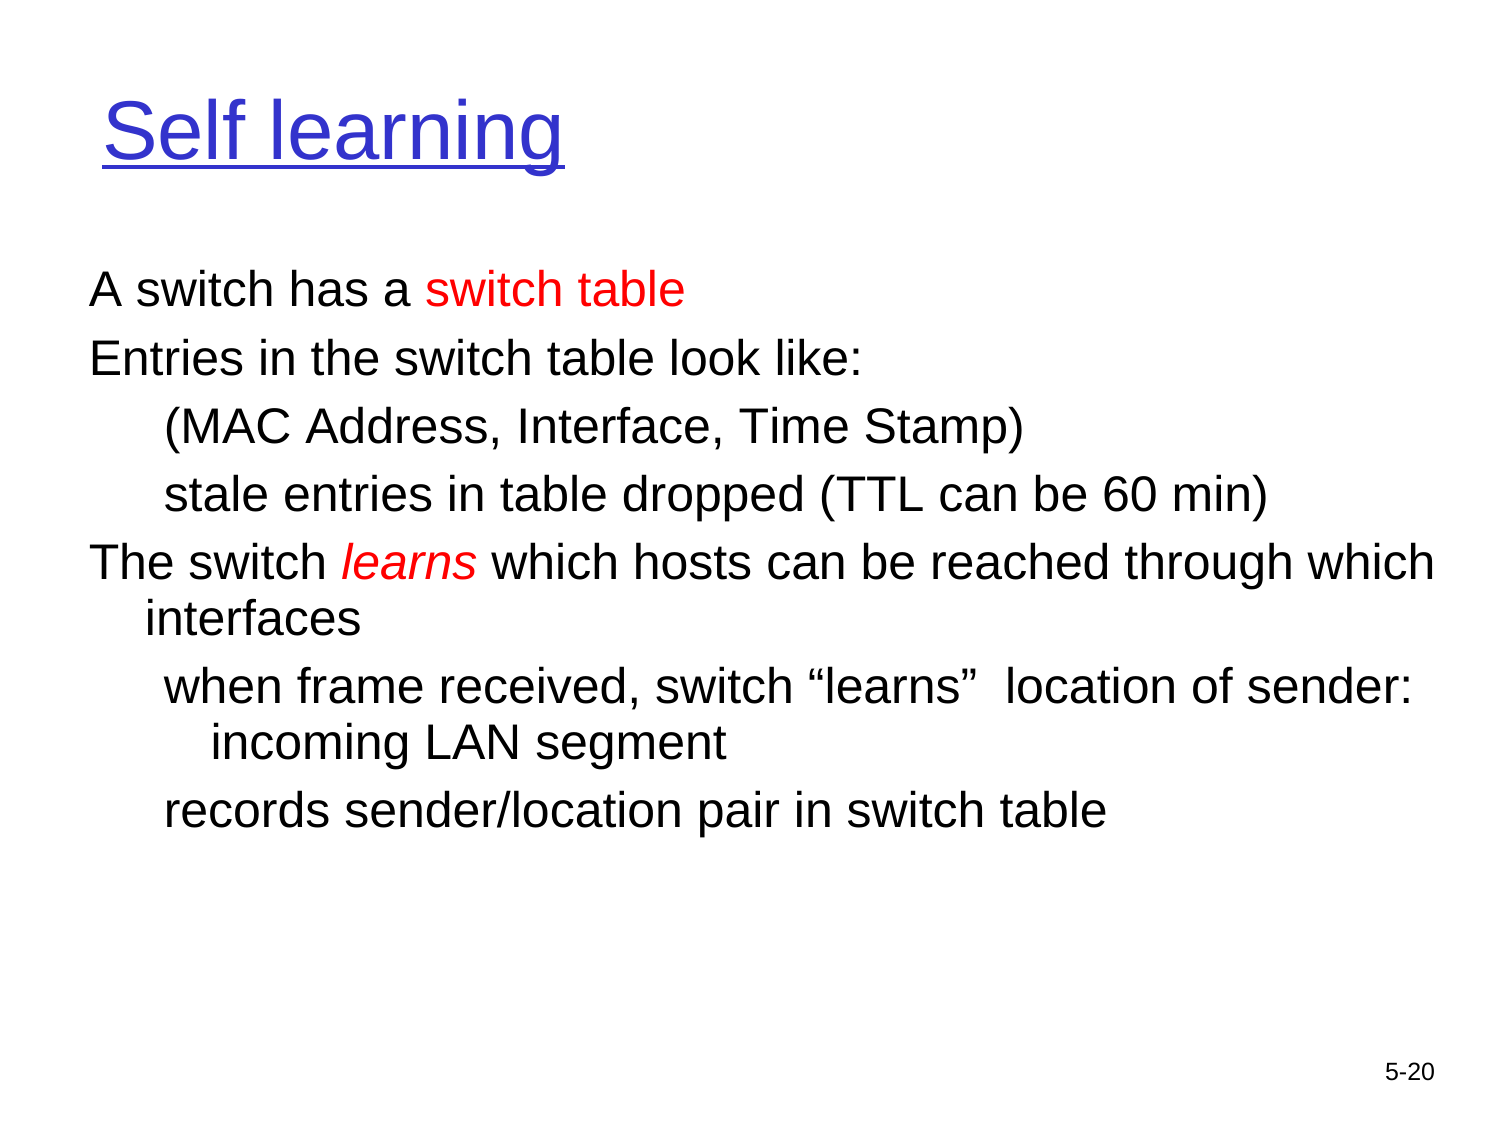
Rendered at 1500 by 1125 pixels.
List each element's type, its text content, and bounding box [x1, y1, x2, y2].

title Self learning [87, 37, 1363, 225]
list A switch has a switch table Entries in the switch table look like: (MAC Address, Interface, Time Stamp) stale entries in table dropped (TTL can be 60 min) The switch learns which hosts can be reached through which interfaces when frame received, switch “learns” location of sender: incoming LAN segment records sender/location pair in switch table [73, 253, 1456, 929]
